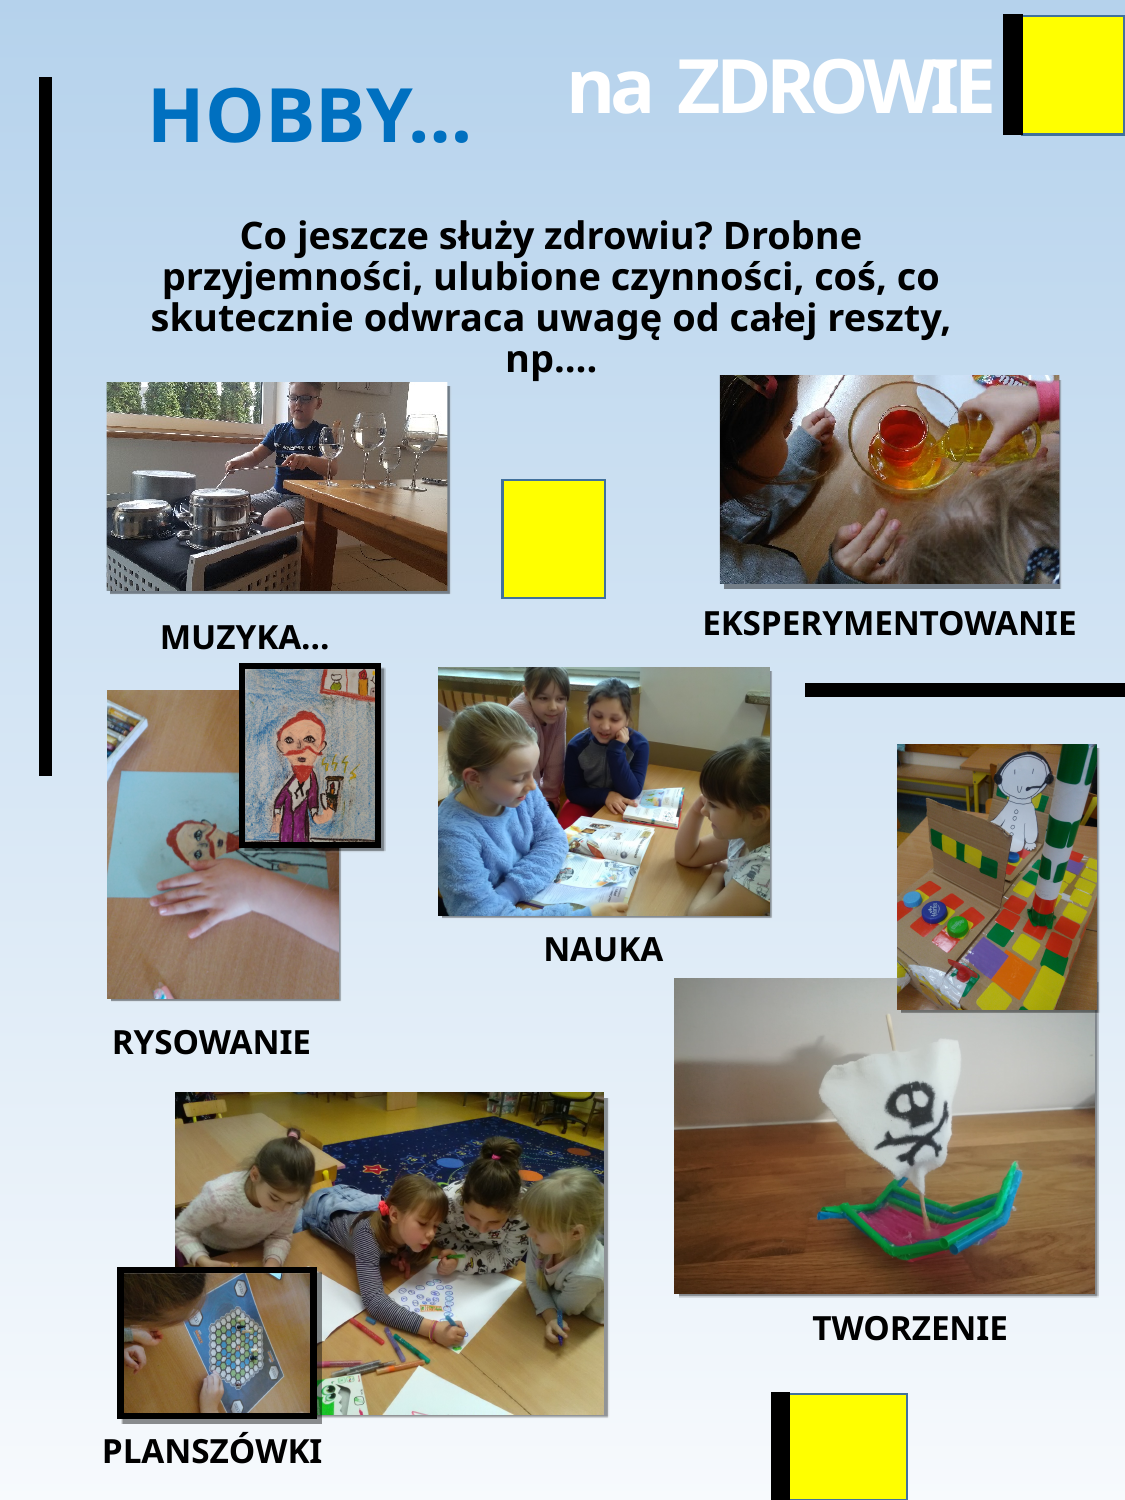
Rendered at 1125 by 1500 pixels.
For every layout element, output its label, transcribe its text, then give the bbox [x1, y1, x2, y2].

title na ZDROWIE [551, 16, 1058, 138]
text_box [40, 78, 51, 775]
picture [438, 667, 770, 916]
text_box PLANSZÓWKI [86, 1422, 339, 1479]
list HOBBY… [132, 69, 513, 180]
picture [674, 744, 1097, 1294]
picture [719, 375, 1060, 584]
text_box [503, 480, 605, 598]
picture [106, 389, 448, 591]
picture [175, 1092, 604, 1415]
picture [245, 669, 376, 843]
text_box [1004, 15, 1124, 134]
list EKSPERYMENTOWANIE [684, 599, 1095, 655]
subtitle RYSOWANIE [41, 1018, 383, 1088]
picture [107, 690, 339, 999]
list Co jeszcze służy zdrowiu? Drobne przyjemności, ulubione czynności, coś, co skutecznie odwraca uwagę od całej reszty, np…. [105, 209, 998, 389]
picture [123, 1273, 311, 1414]
list TWORZENIE [748, 1303, 1073, 1383]
text_box NAUKA [459, 921, 748, 977]
list MUZYKA… [132, 613, 357, 685]
text_box [806, 685, 1125, 696]
text_box [772, 1393, 907, 1500]
